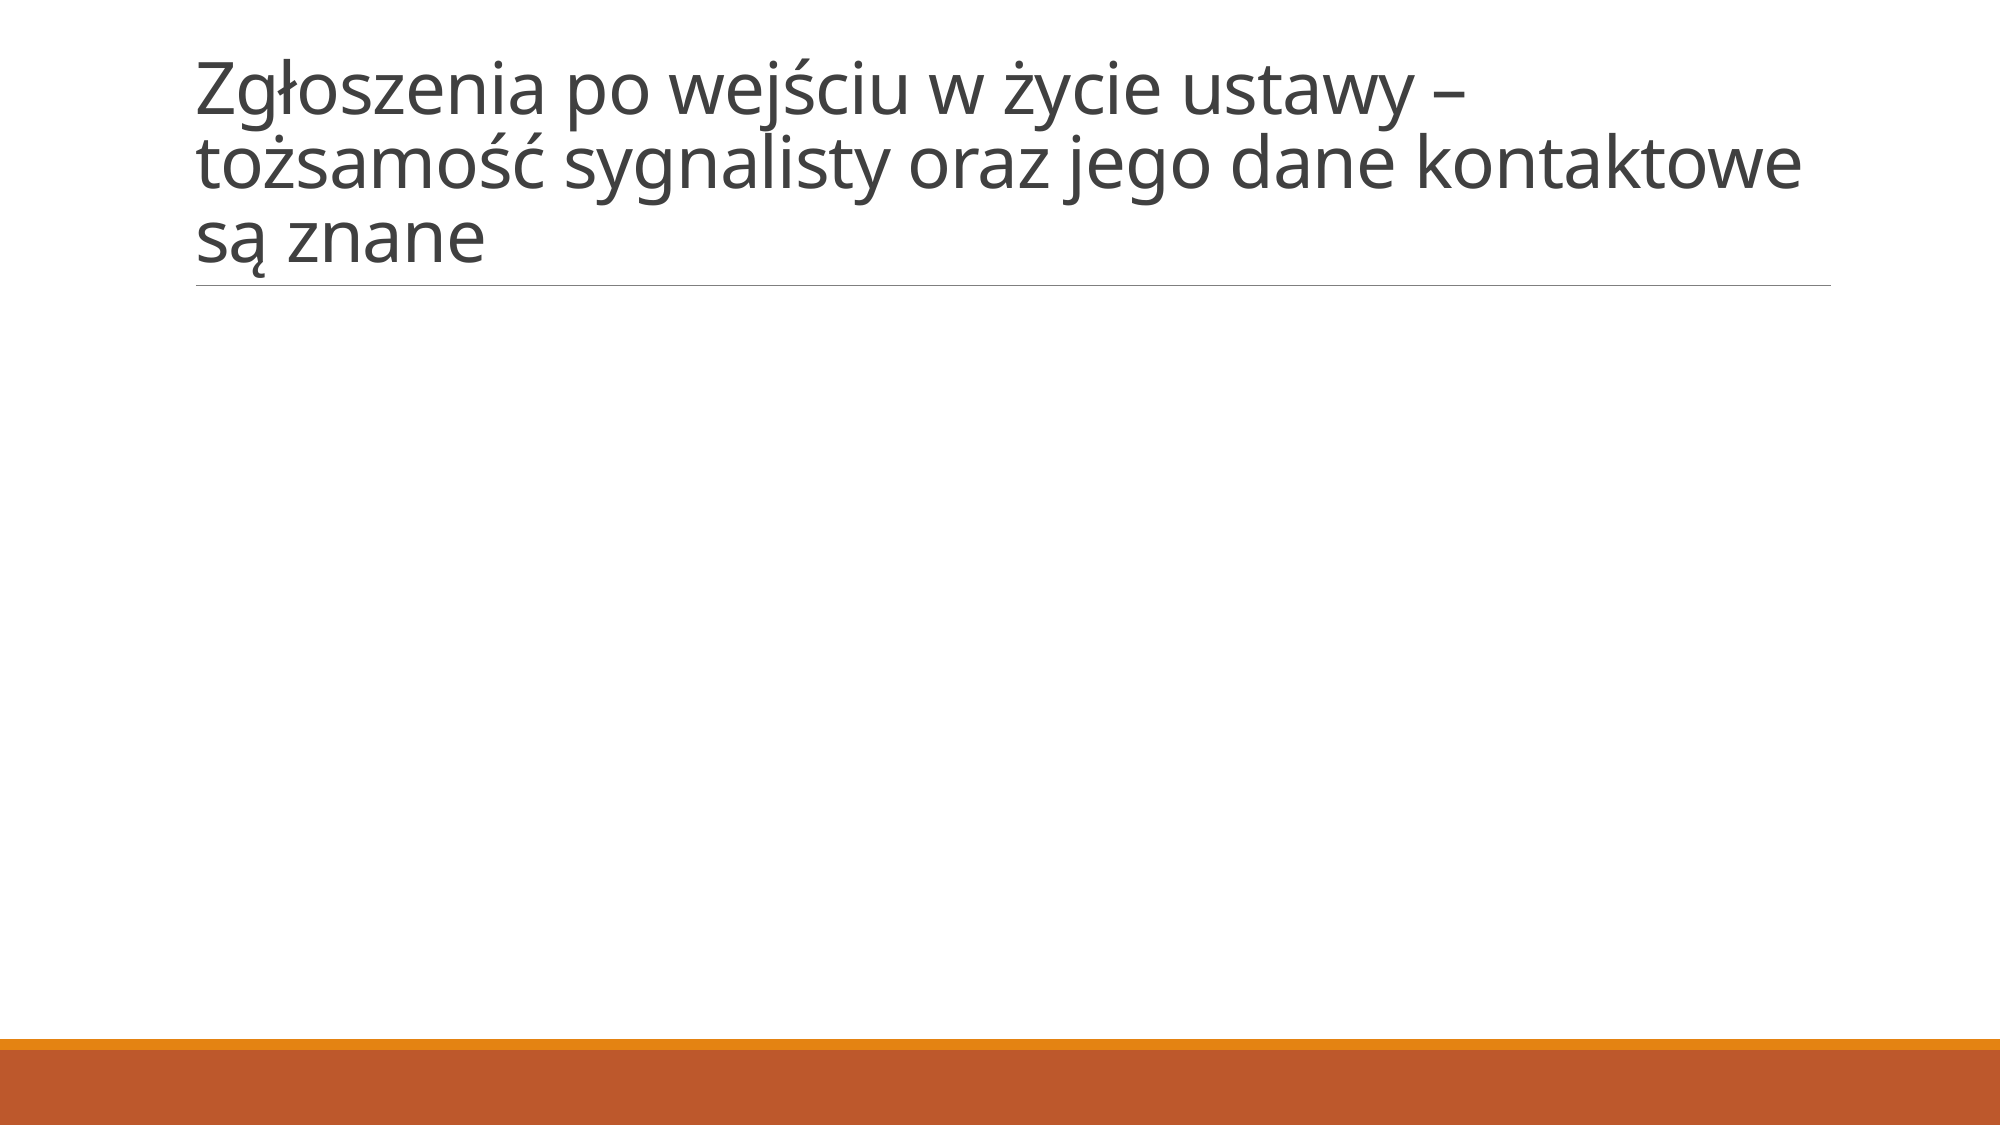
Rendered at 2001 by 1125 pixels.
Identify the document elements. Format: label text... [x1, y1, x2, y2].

title Zgłoszenia po wejściu w życie ustawy – tożsamość sygnalisty oraz jego dane kontaktowe są znane [180, 47, 1831, 286]
